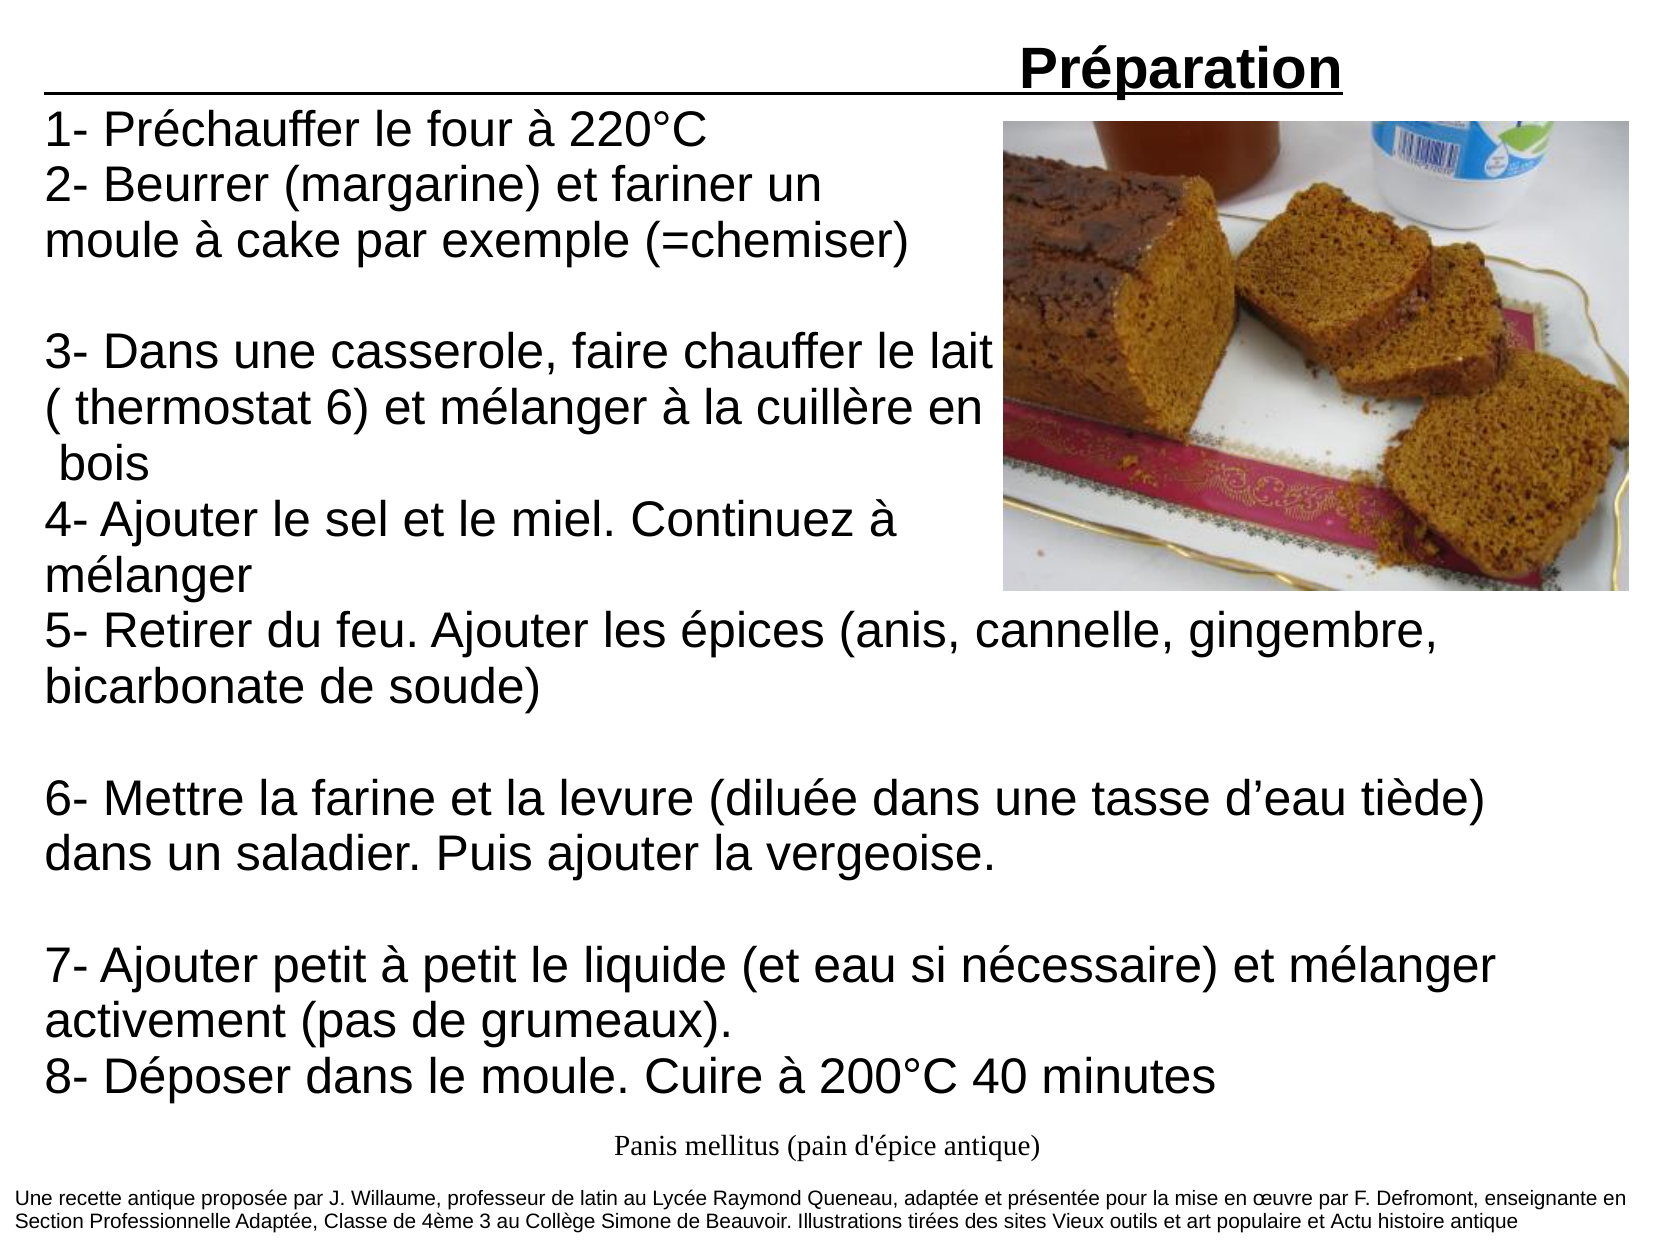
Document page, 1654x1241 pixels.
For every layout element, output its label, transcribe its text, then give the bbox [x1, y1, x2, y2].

text_box Une recette antique proposée par J. Willaume, professeur de latin au Lycée Raymond Queneau, adaptée et présentée pour la mise en œuvre par F. Defromont, enseignante en Section Professionnelle Adaptée, Classe de 4ème 3 au Collège Simone de Beauvoir. Illustrations tirées des sites Vieux outils et art populaire et Actu histoire antique [0, 1179, 1644, 1241]
text_box Préparation 1- Préchauffer le four à 220°C 2- Beurrer (margarine) et fariner un moule à cake par exemple (=chemiser) 3- Dans une casserole, faire chauffer le lait ( thermostat 6) et mélanger à la cuillère en bois 4- Ajouter le sel et le miel. Continuez à mélanger 5- Retirer du feu. Ajouter les épices (anis, cannelle, gingembre, bicarbonate de soude) 6- Mettre la farine et la levure (diluée dans une tasse d’eau tiède) dans un saladier. Puis ajouter la vergeoise. 7- Ajouter petit à petit le liquide (et eau si nécessaire) et mélanger activement (pas de grumeaux). 8- Déposer dans le moule. Cuire à 200°C 40 minutes [29, 28, 1595, 1179]
picture [1003, 121, 1629, 591]
